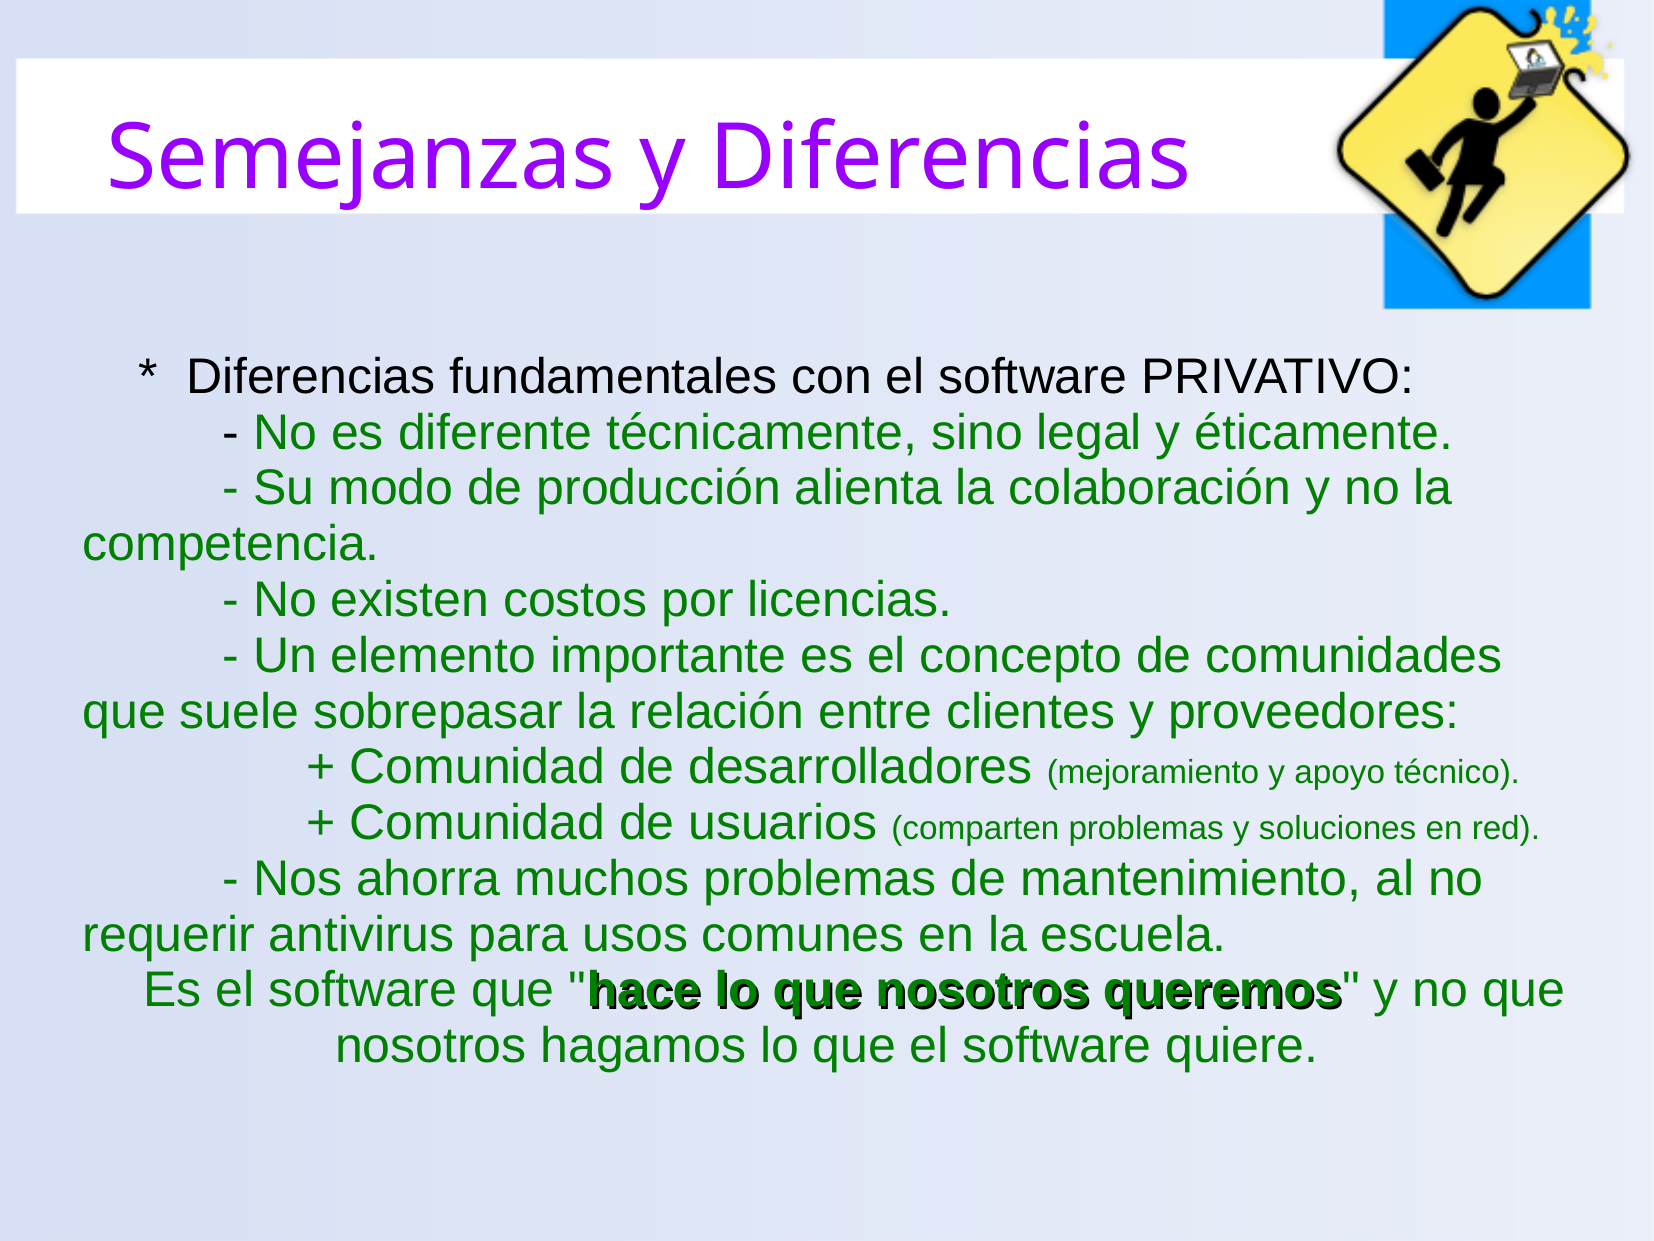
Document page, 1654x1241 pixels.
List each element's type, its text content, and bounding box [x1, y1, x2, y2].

subtitle * Diferencias fundamentales con el software PRIVATIVO: - No es diferente técnicamente, sino legal y éticamente. - Su modo de producción alienta la colaboración y no la competencia. - No existen costos por licencias. - Un elemento importante es el concepto de comunidades que suele sobrepasar la relación entre clientes y proveedores: + Comunidad de desarrolladores (mejoramiento y apoyo técnico). + Comunidad de usuarios (comparten problemas y soluciones en red). - Nos ahorra muchos problemas de mantenimiento, al no requerir antivirus para usos comunes en la escuela. Es el software que "hace lo que nosotros queremos" y no que nosotros hagamos lo que el software quiere. [82, 249, 1571, 1172]
title Semejanzas y Diferencias [82, 49, 1571, 249]
picture [0, 0, 1654, 1241]
